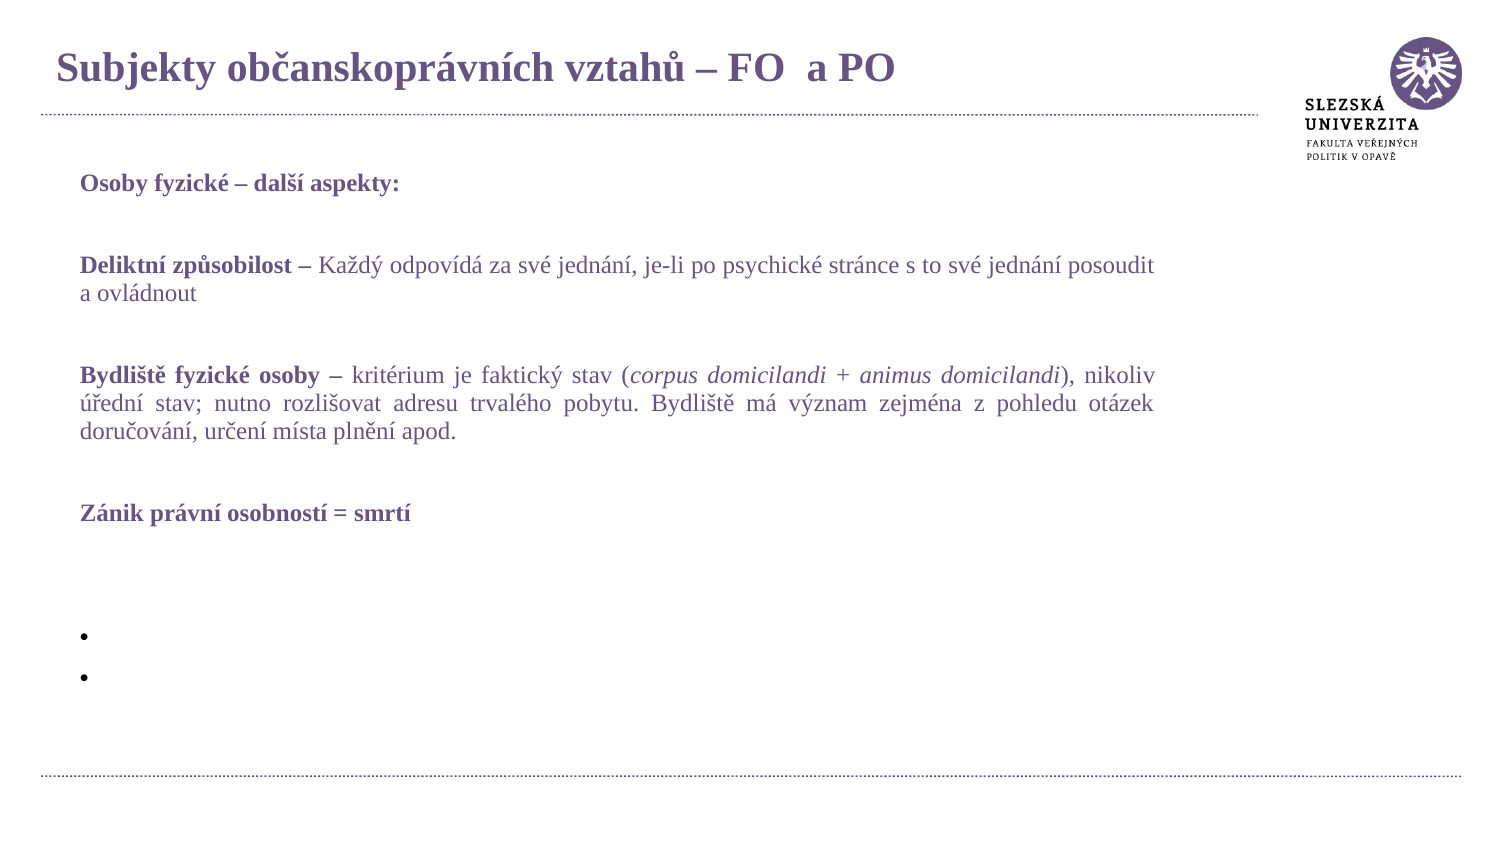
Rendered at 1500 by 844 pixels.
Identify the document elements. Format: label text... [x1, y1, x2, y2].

text_box Osoby fyzické – další aspekty: Deliktní způsobilost – Každý odpovídá za své jednání, je-li po psychické stránce s to své jednání posoudit a ovládnout Bydliště fyzické osoby – kritérium je faktický stav (corpus domicilandi + animus domicilandi), nikoliv úřední stav; nutno rozlišovat adresu trvalého pobytu. Bydliště má význam zejména z pohledu otázek doručování, určení místa plnění apod. Zánik právní osobností = smrtí [64, 161, 1176, 753]
title Subjekty občanskoprávních vztahů – FO a PO [41, 32, 1070, 116]
